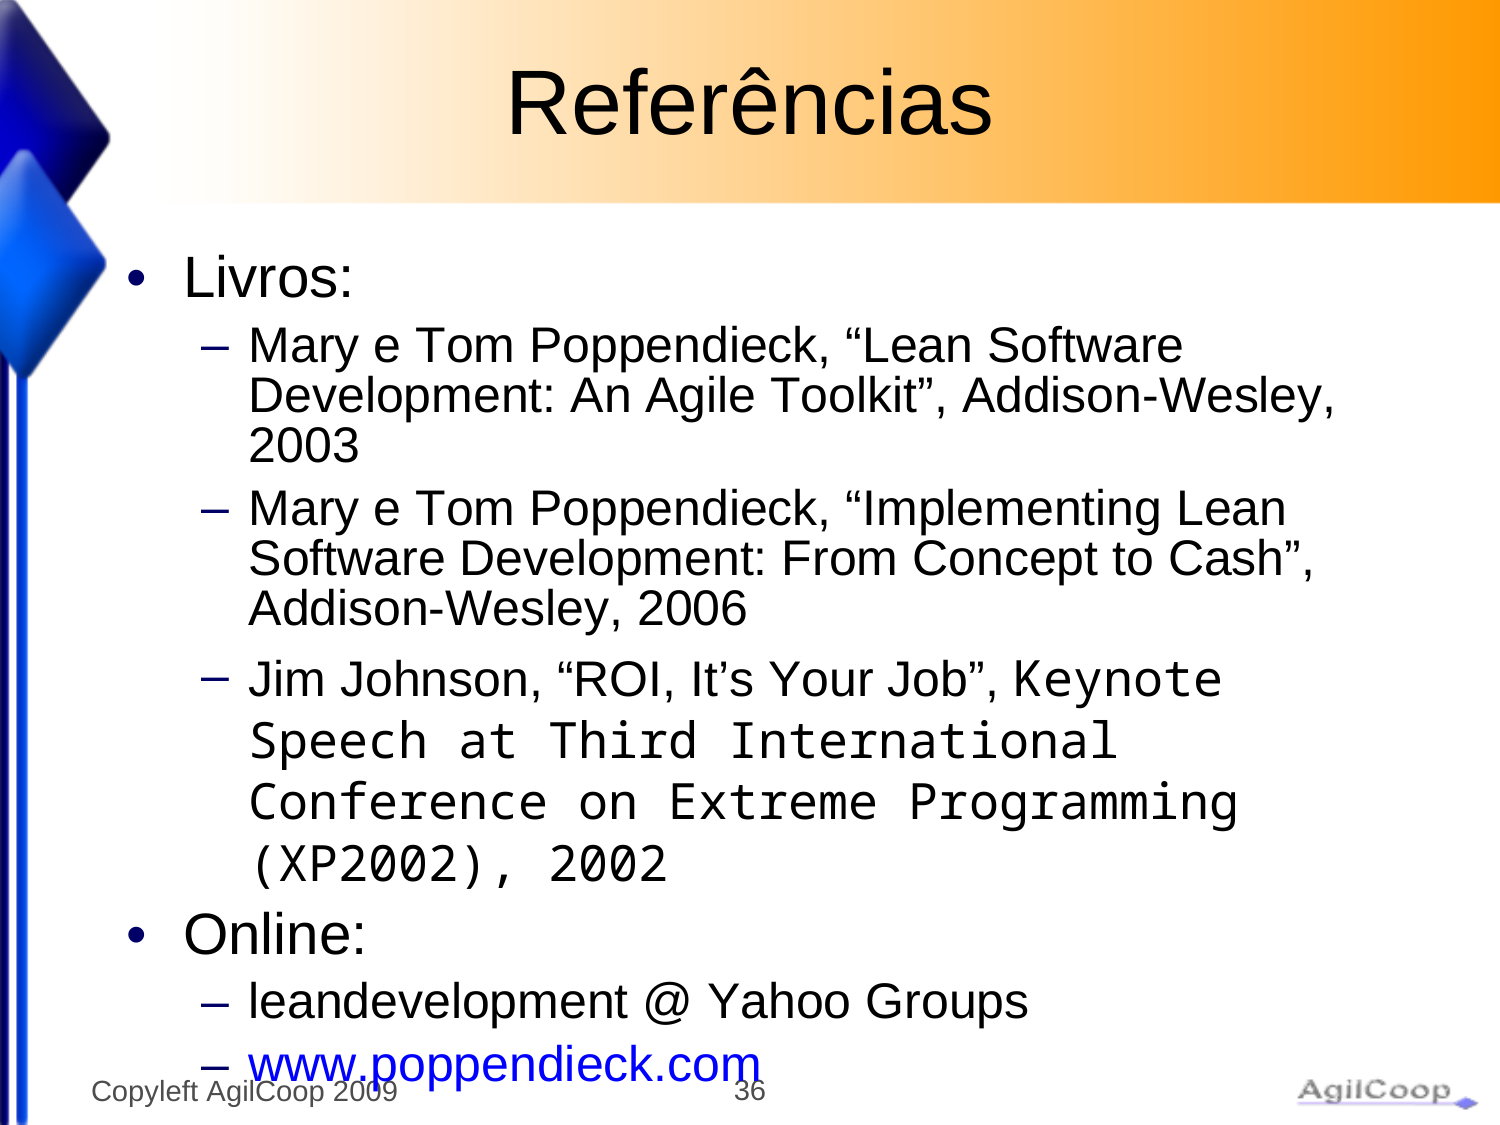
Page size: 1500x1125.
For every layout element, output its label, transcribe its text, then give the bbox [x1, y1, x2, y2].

list Livros: Mary e Tom Poppendieck, “Lean Software Development: An Agile Toolkit”, Addison-Wesley, 2003 Mary e Tom Poppendieck, “Implementing Lean Software Development: From Concept to Cash”, Addison-Wesley, 2006 Jim Johnson, “ROI, It’s Your Job”, Keynote Speech at Third International Conference on Extreme Programming (XP2002), 2002 Online: leandevelopment @ Yahoo Groups www.poppendieck.com [112, 243, 1425, 1006]
title Referências [75, 8, 1426, 197]
picture [0, 0, 1500, 1125]
